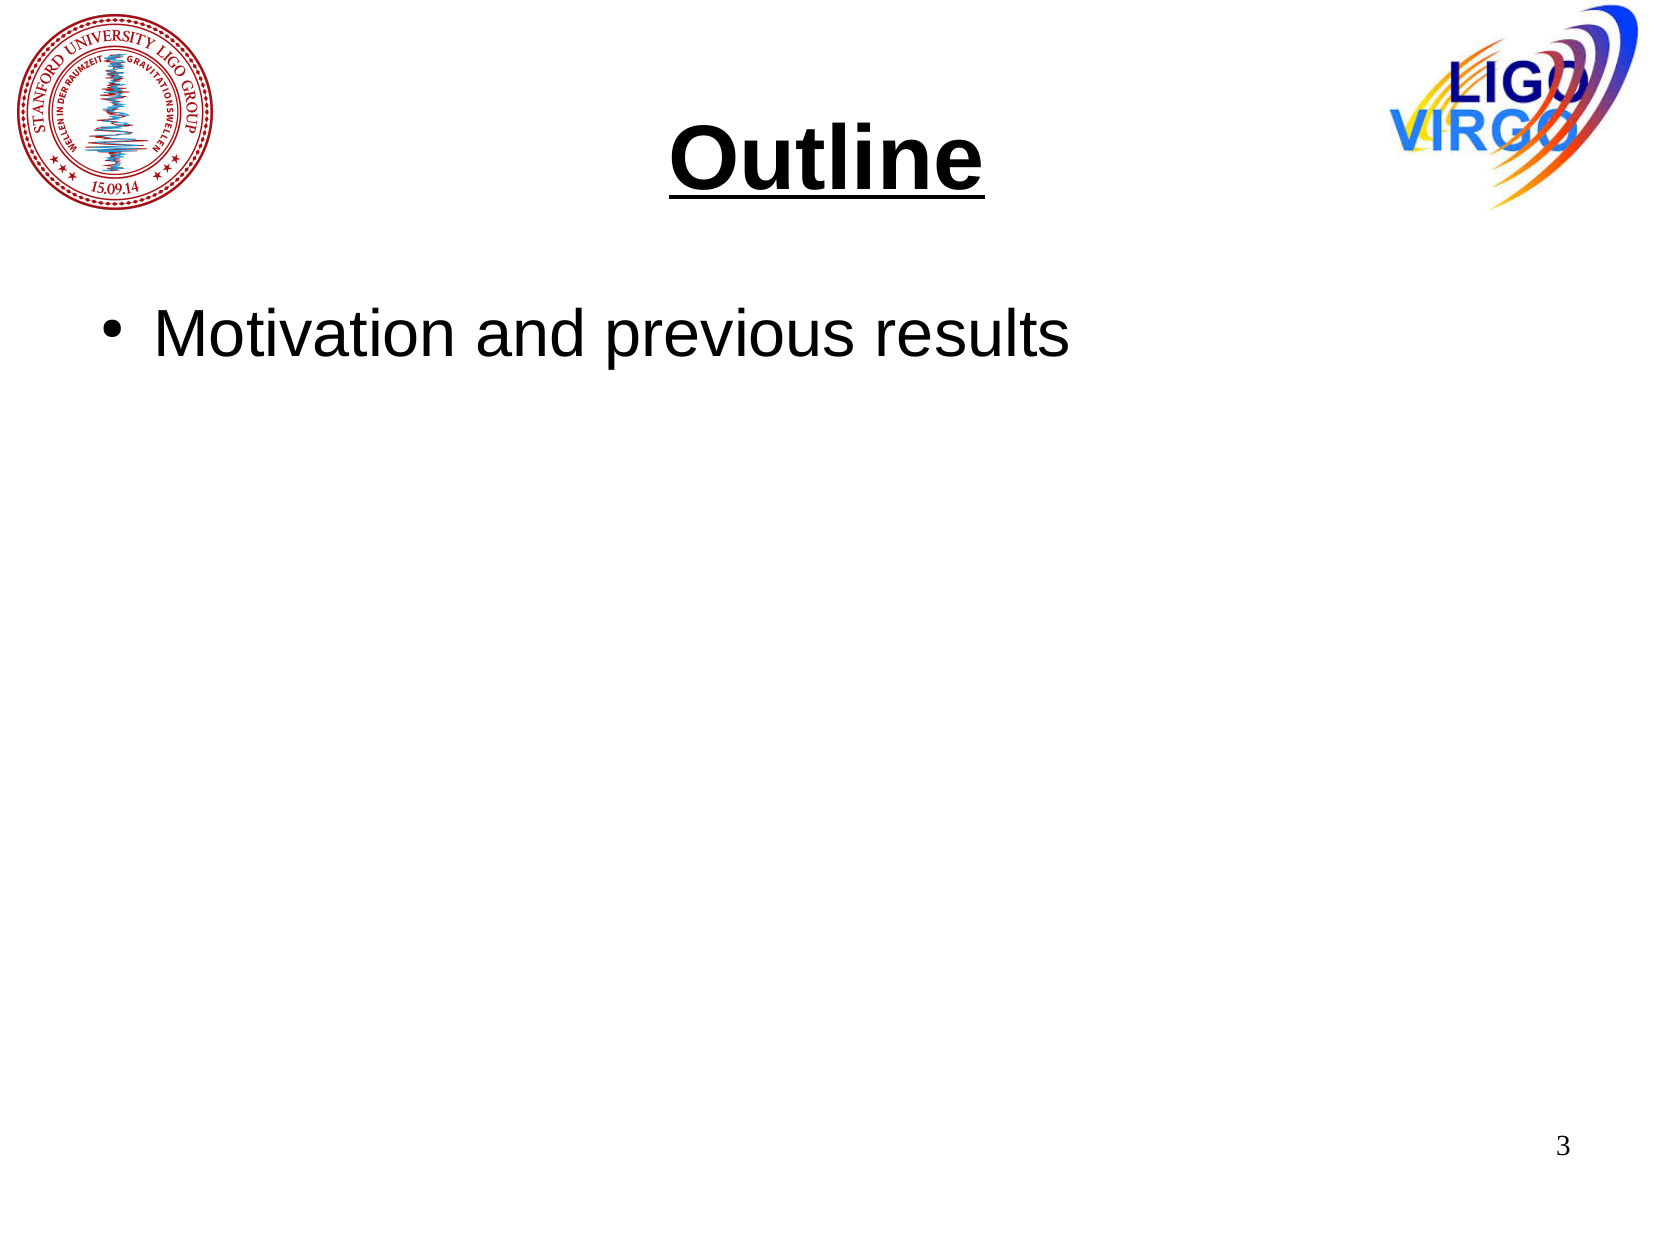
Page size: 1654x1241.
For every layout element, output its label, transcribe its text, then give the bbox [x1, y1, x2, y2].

picture [1372, 0, 1654, 210]
text_box Motivation and previous results [82, 290, 1571, 1010]
picture [17, 14, 213, 210]
text_box Outline [82, 49, 1571, 257]
